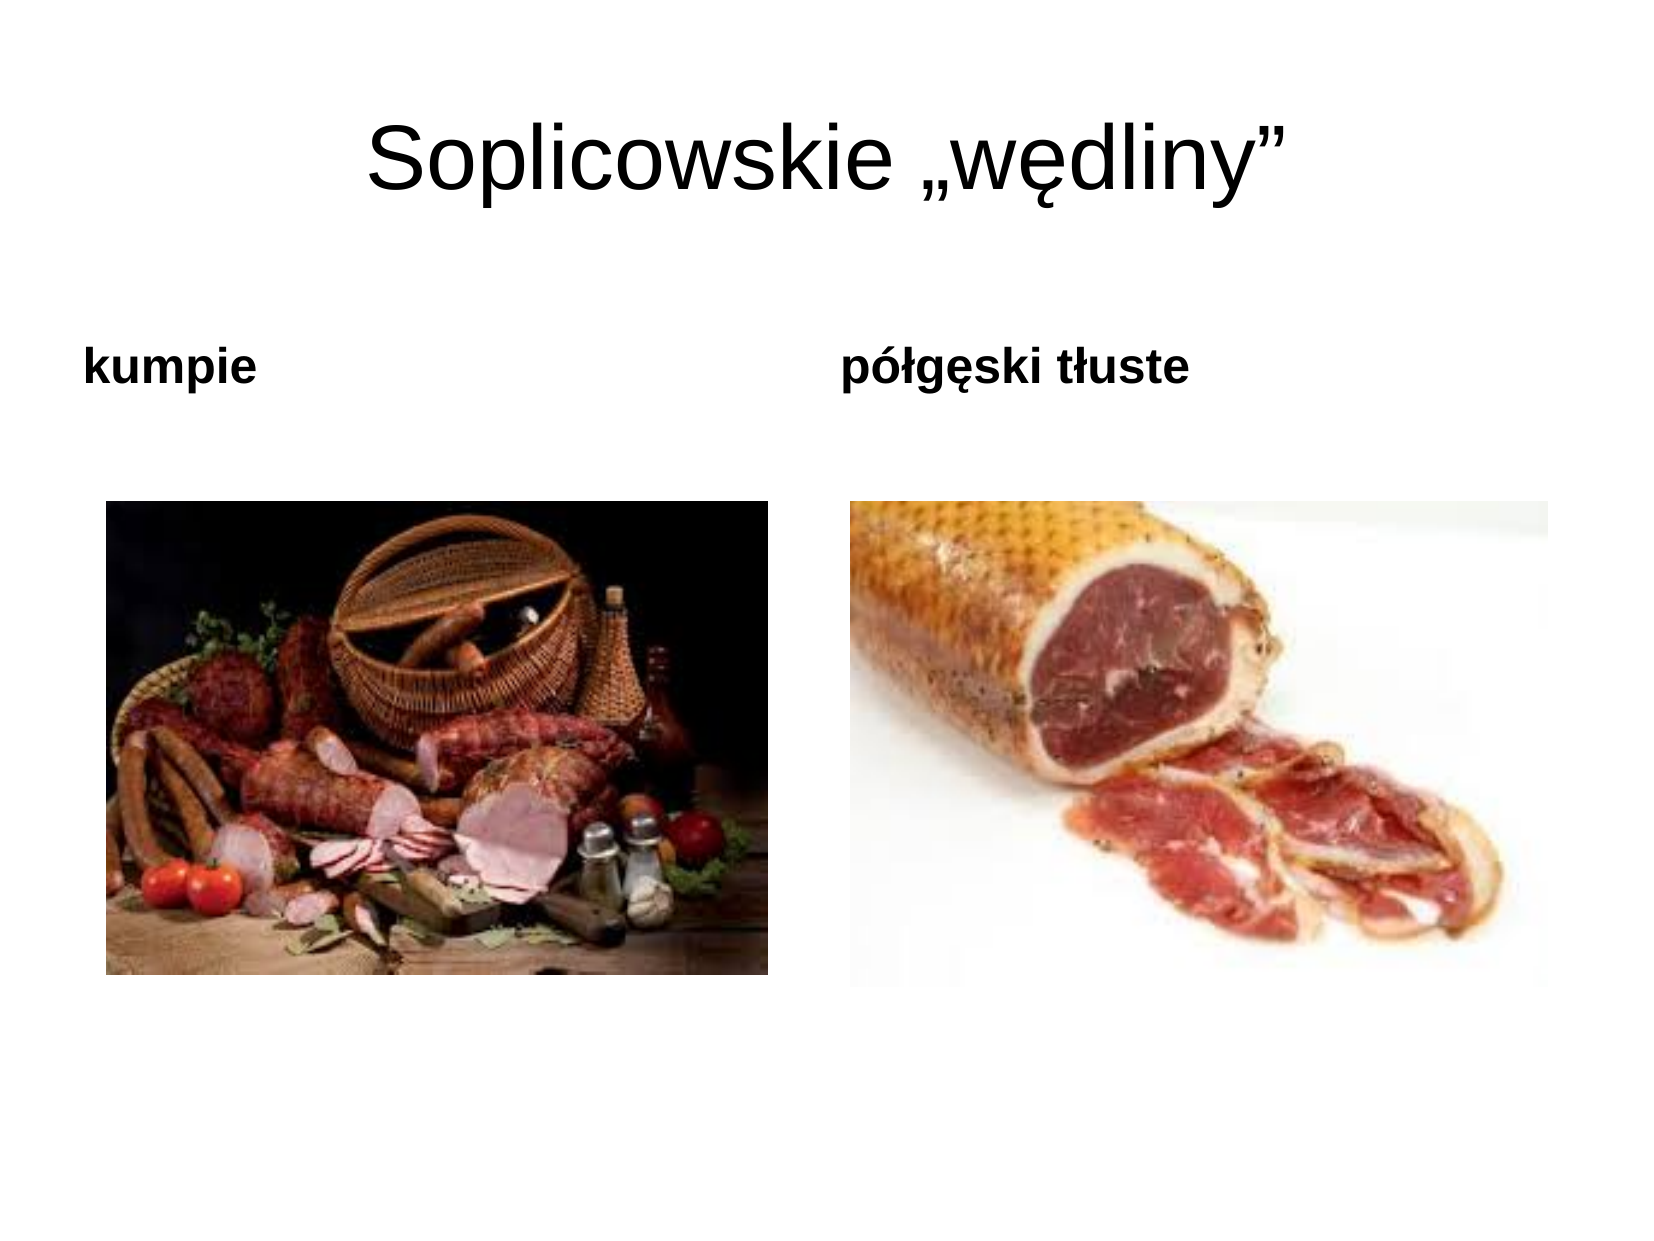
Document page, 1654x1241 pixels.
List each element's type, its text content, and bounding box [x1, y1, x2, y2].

list półgęski tłuste [840, 277, 1572, 394]
title Soplicowskie „wędliny” [82, 49, 1572, 257]
picture [850, 501, 1548, 987]
picture [106, 501, 768, 975]
list kumpie [82, 277, 814, 394]
